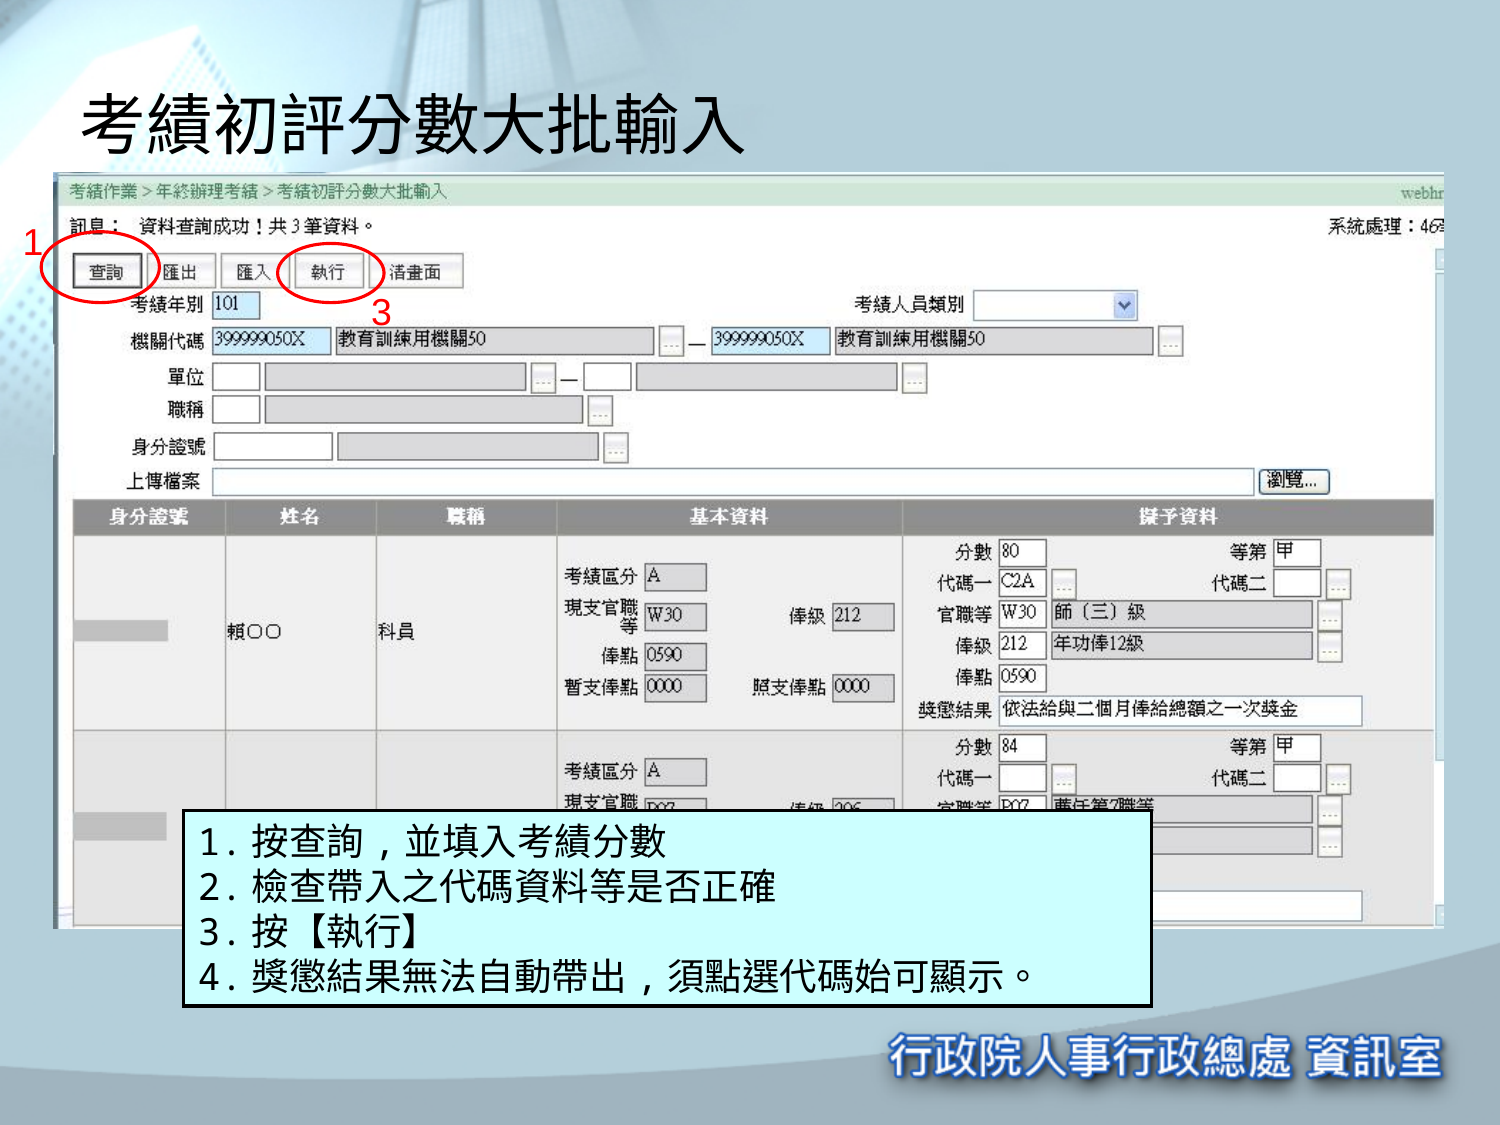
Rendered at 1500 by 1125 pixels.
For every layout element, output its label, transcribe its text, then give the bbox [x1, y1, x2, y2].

text_box 3 [357, 288, 406, 334]
text_box 1.按查詢,並填入考績分數 2.檢查帶入之代碼資料等是否正確 3.按【執行】 4.獎懲結果無法自動帶出,須點選代碼始可顯示。 [183, 810, 1152, 1007]
picture [0, 0, 1500, 1125]
text_box 考績初評分數大批輸入 [64, 66, 1365, 179]
text_box 1 [9, 217, 57, 263]
